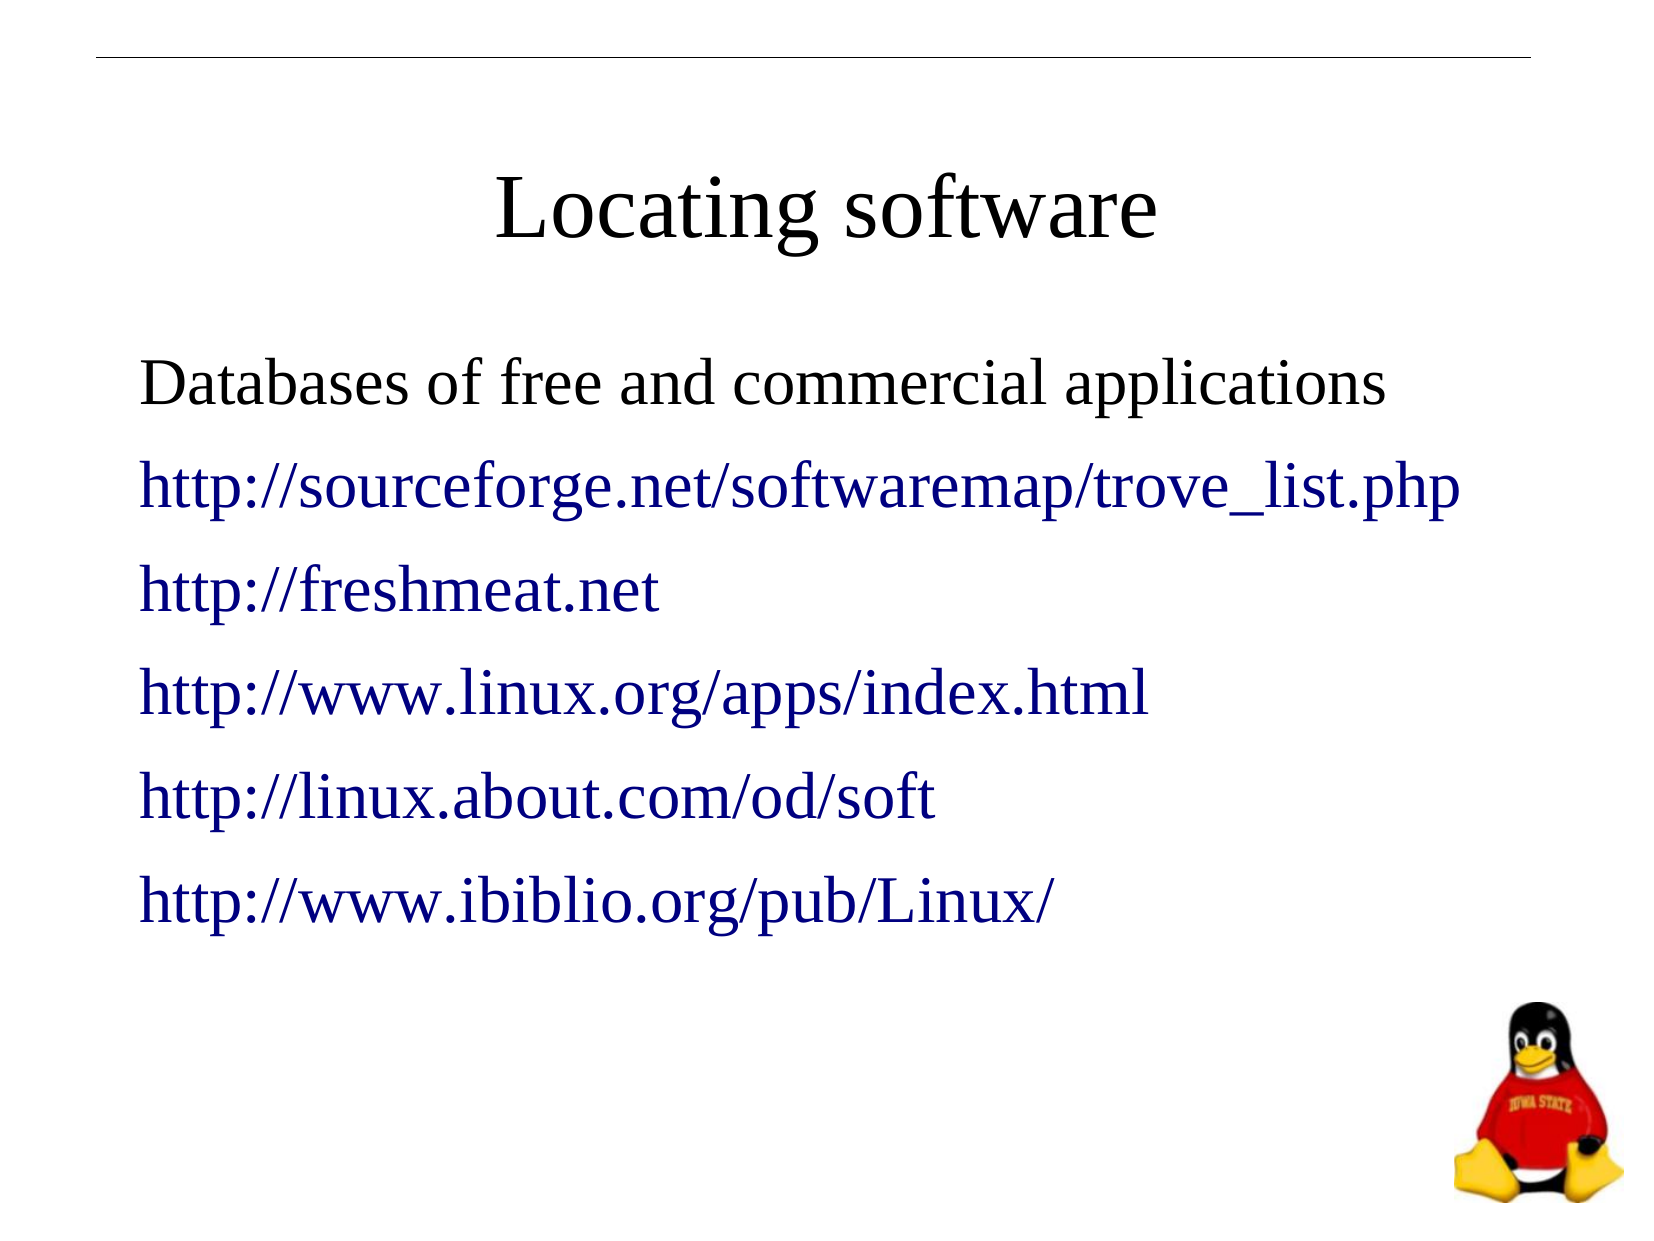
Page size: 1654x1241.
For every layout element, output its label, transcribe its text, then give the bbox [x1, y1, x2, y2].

list Databases of free and commercial applications http://sourceforge.net/softwaremap/trove_list.php http://freshmeat.net http://www.linux.org/apps/index.html http://linux.about.com/od/soft http://www.ibiblio.org/pub/Linux/ [121, 344, 1534, 1141]
title Locating software [121, 102, 1534, 311]
picture [1454, 1002, 1624, 1203]
